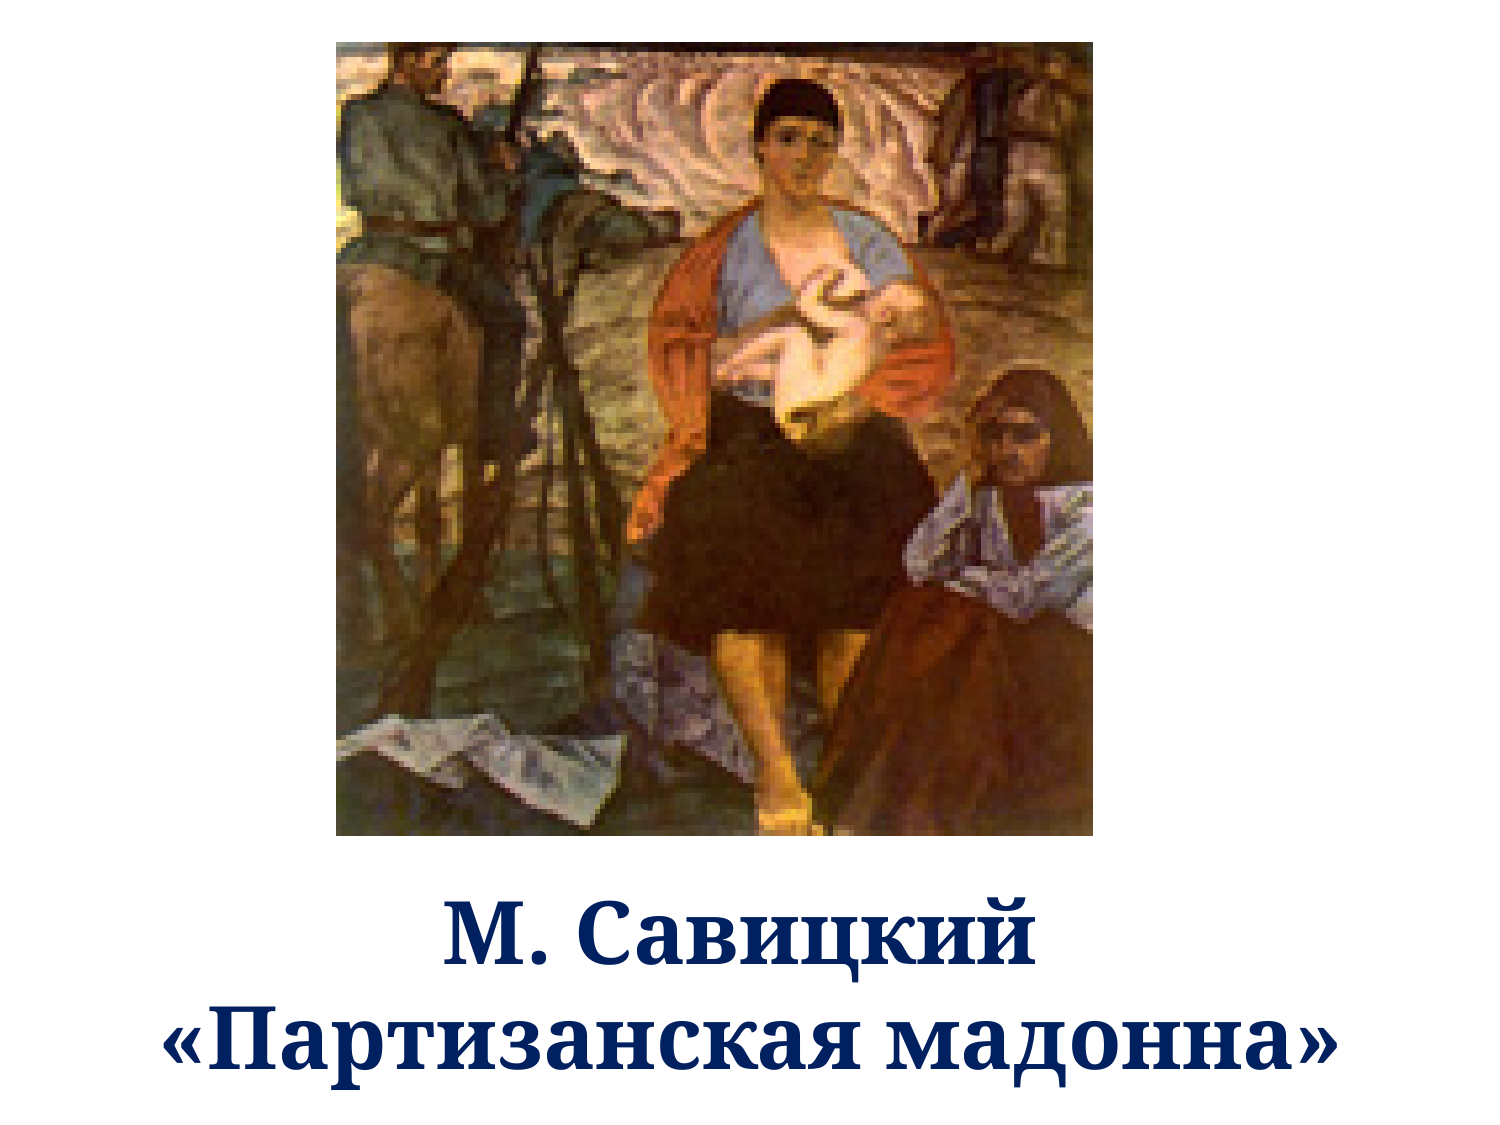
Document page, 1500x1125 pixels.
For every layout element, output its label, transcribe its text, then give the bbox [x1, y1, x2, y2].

picture [336, 42, 1093, 836]
title М. Савицкий «Партизанская мадонна» [76, 869, 1427, 1058]
